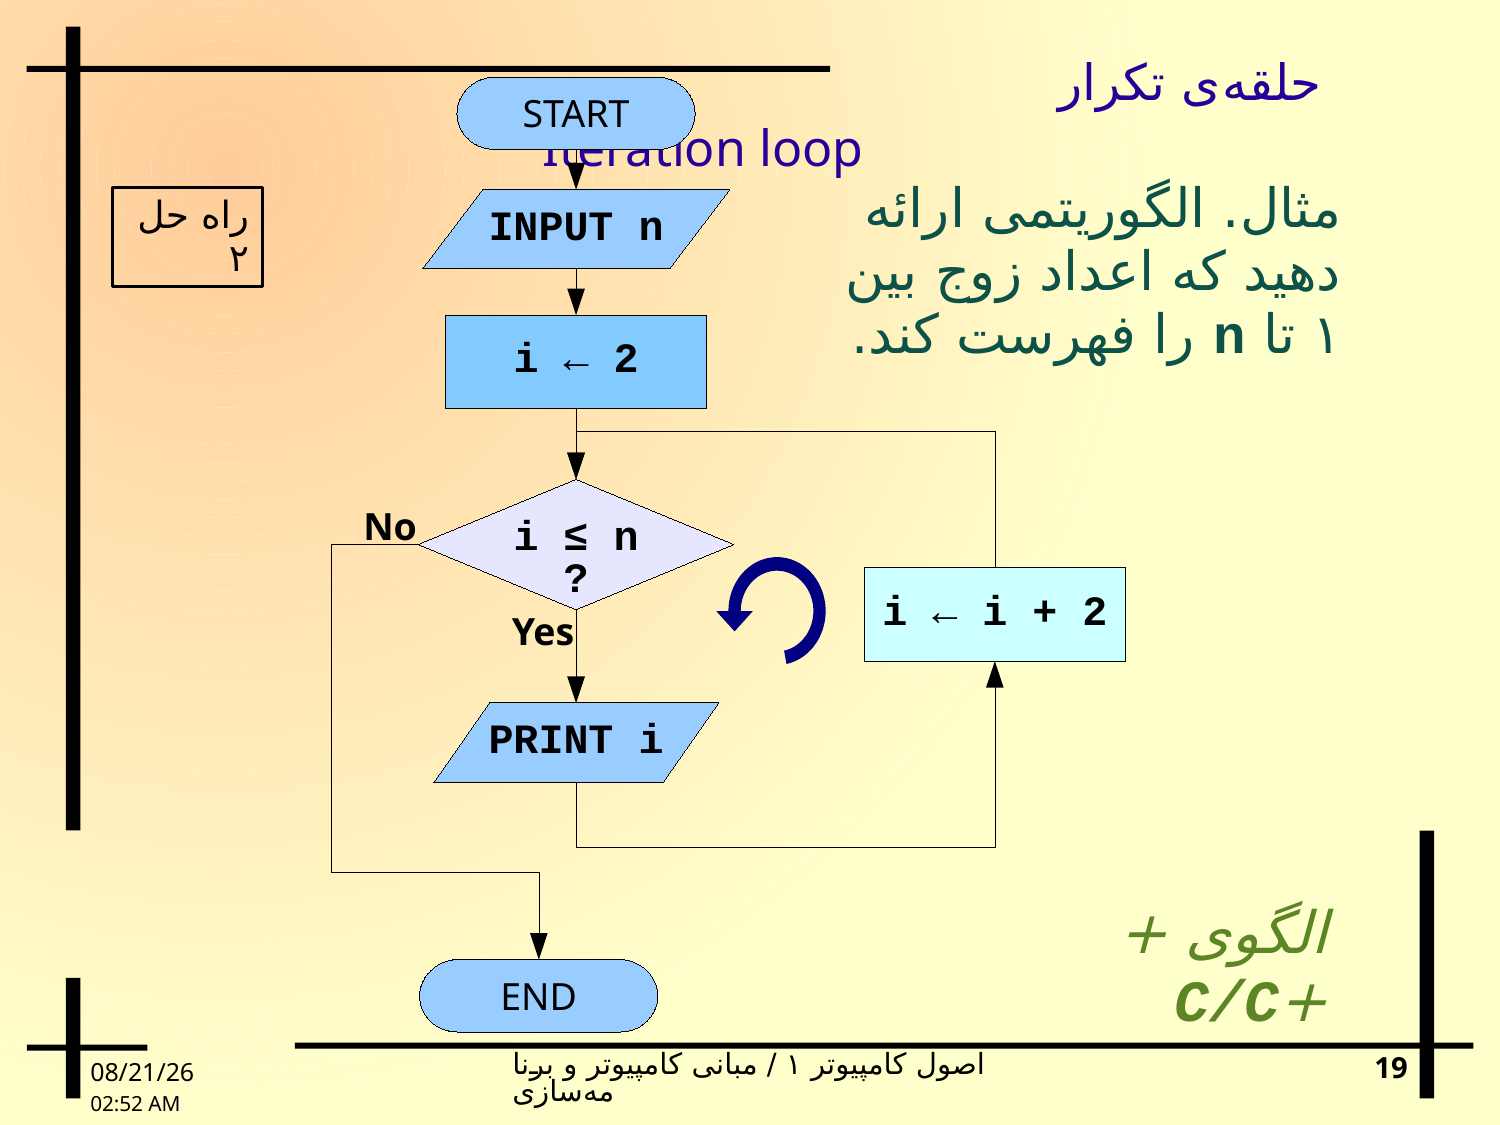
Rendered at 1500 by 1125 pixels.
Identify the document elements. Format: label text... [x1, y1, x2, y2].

list الگوی ++C/C [1012, 900, 1381, 992]
title حلقه‌ی تکرار Iteration loop [62, 57, 1344, 178]
text_box Yes [497, 597, 585, 657]
text_box i ← i + 2 [864, 567, 1126, 662]
text_box START [456, 77, 696, 150]
text_box INPUT n [422, 189, 730, 269]
text_box i ≤ n ? [418, 479, 734, 610]
list مثال. الگوریتمی ارائه دهید که اعداد زوج بین ۱ تا n را فهرست کند. [825, 177, 1395, 432]
text_box No [348, 493, 425, 552]
text_box [716, 557, 826, 664]
text_box i ← 2 [445, 315, 707, 409]
text_box راه حل ۲ [112, 187, 263, 261]
text_box END [419, 959, 658, 1033]
text_box PRINT i [433, 702, 719, 783]
